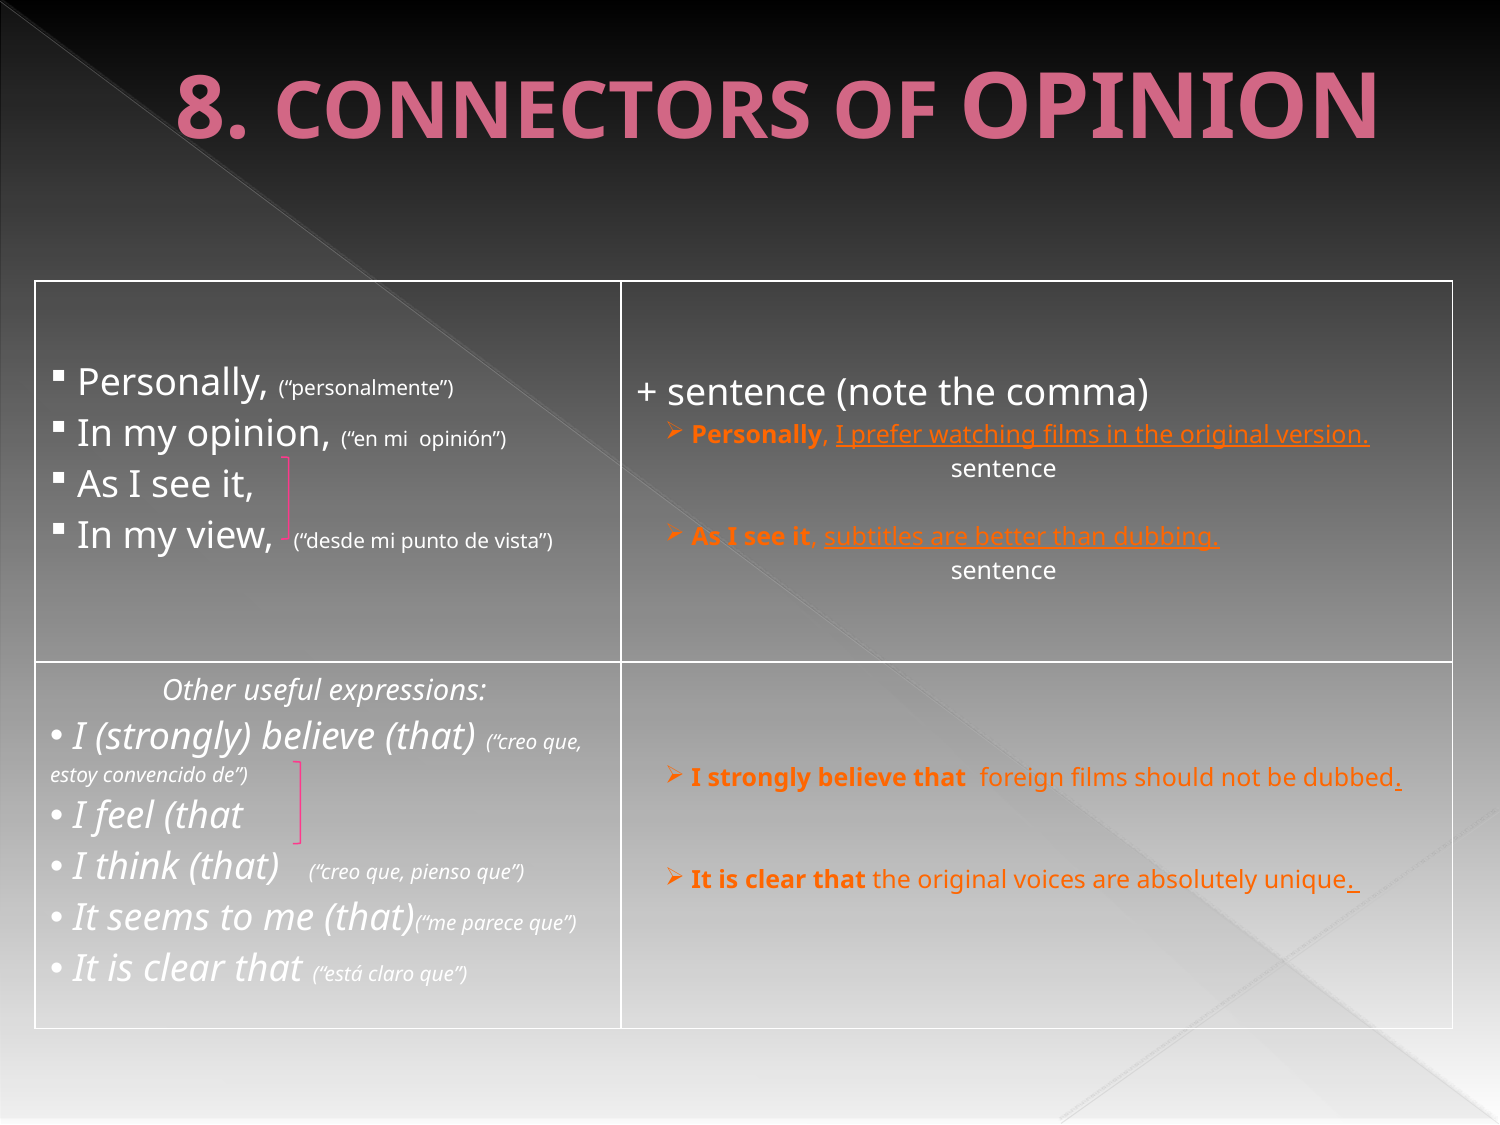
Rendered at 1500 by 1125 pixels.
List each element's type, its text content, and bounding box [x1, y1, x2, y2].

table_cell I strongly believe that foreign films should not be dubbed. It is clear that the original voices are absolutely unique. [622, 663, 1452, 1028]
title 8. CONNECTORS OF OPINION [0, 23, 1500, 235]
table_cell Other useful expressions: I (strongly) believe (that) (“creo que, estoy convencido de”) I feel (that I think (that) (“creo que, pienso que”) It seems to me (that)(“me parece que”) It is clear that (“está claro que”) [36, 663, 620, 1028]
table_header + sentence (note the comma) Personally, I prefer watching films in the original version. sentence As I see it, subtitles are better than dubbing. sentence [622, 282, 1452, 661]
table_header Personally, (“personalmente”) In my opinion, (“en mi opinión”) As I see it, In my view, (“desde mi punto de vista”) [36, 282, 620, 661]
